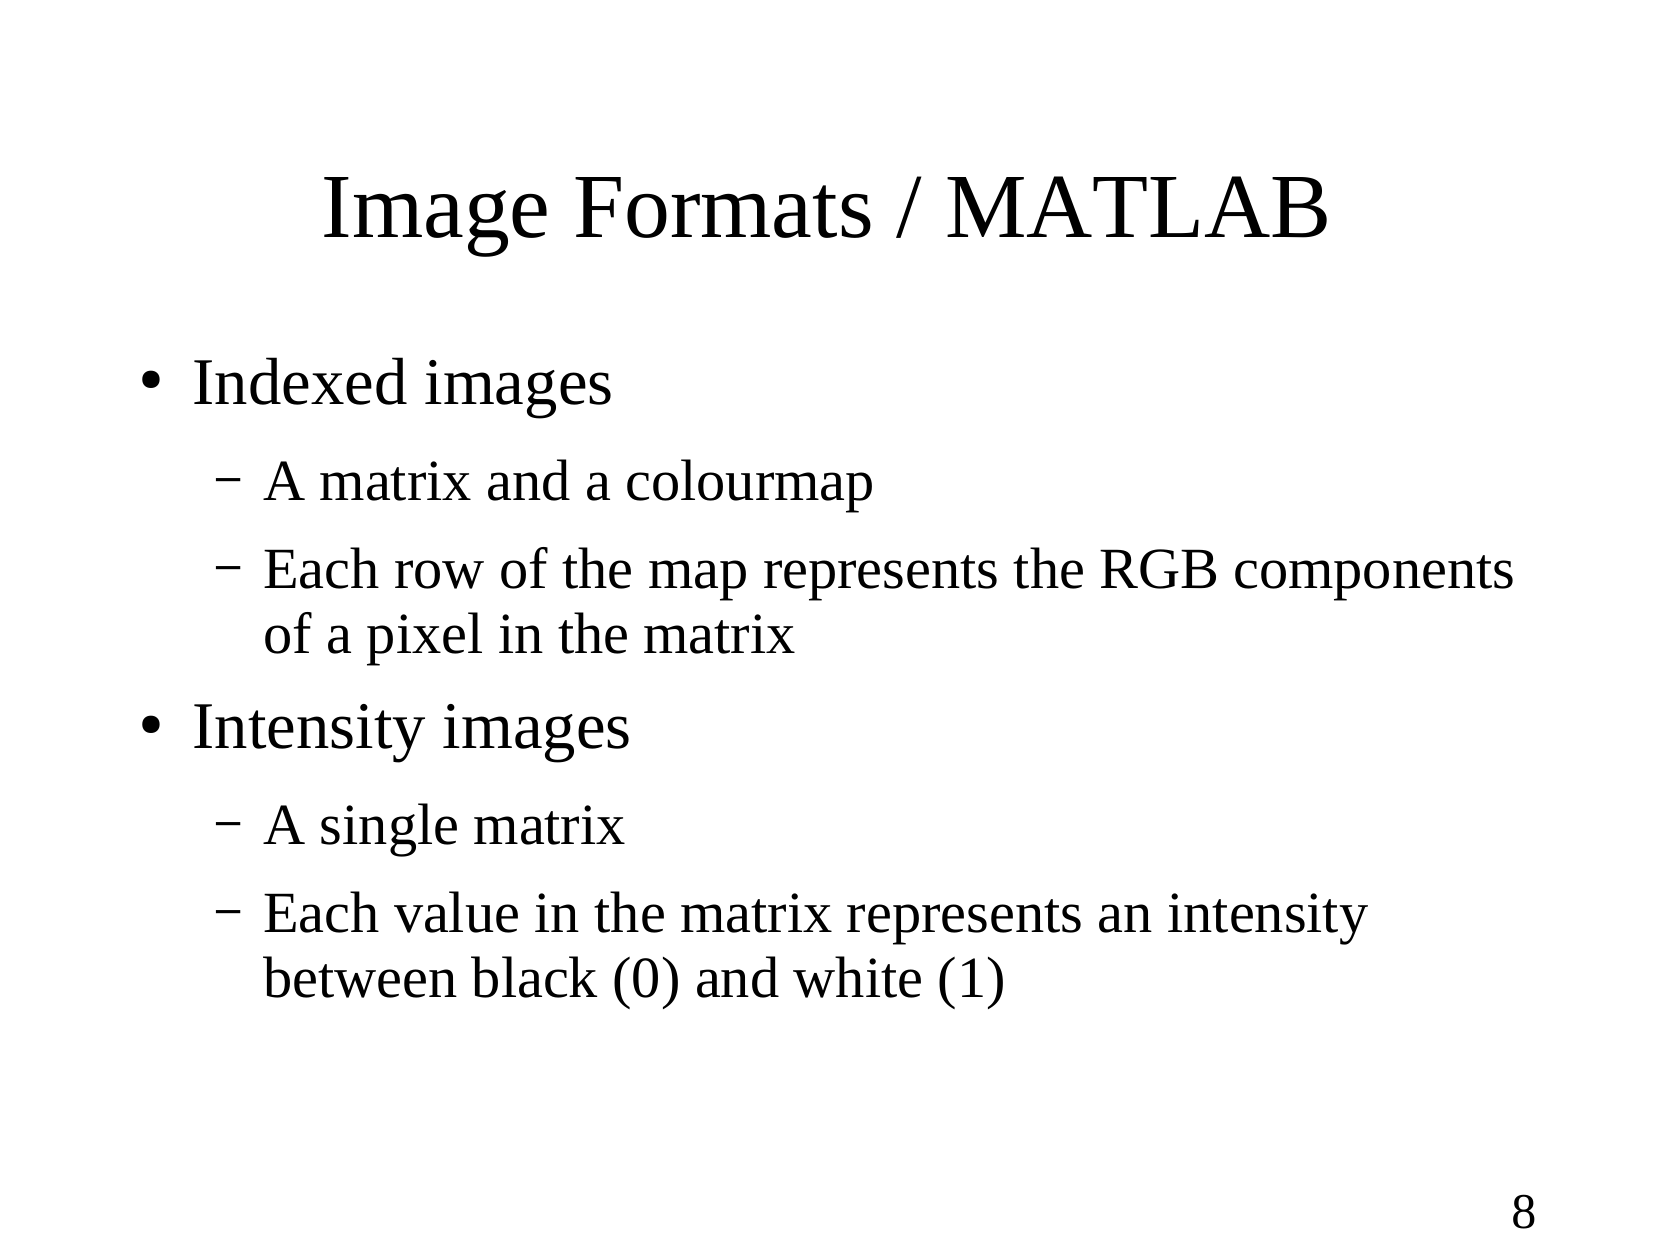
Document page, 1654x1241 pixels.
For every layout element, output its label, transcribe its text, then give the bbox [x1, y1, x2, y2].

list Indexed images A matrix and a colourmap Each row of the map represents the RGB components of a pixel in the matrix Intensity images A single matrix Each value in the matrix represents an intensity between black (0) and white (1) [121, 344, 1534, 1127]
text_box <number> [1511, 1183, 1654, 1241]
title Image Formats / MATLAB [121, 102, 1534, 311]
